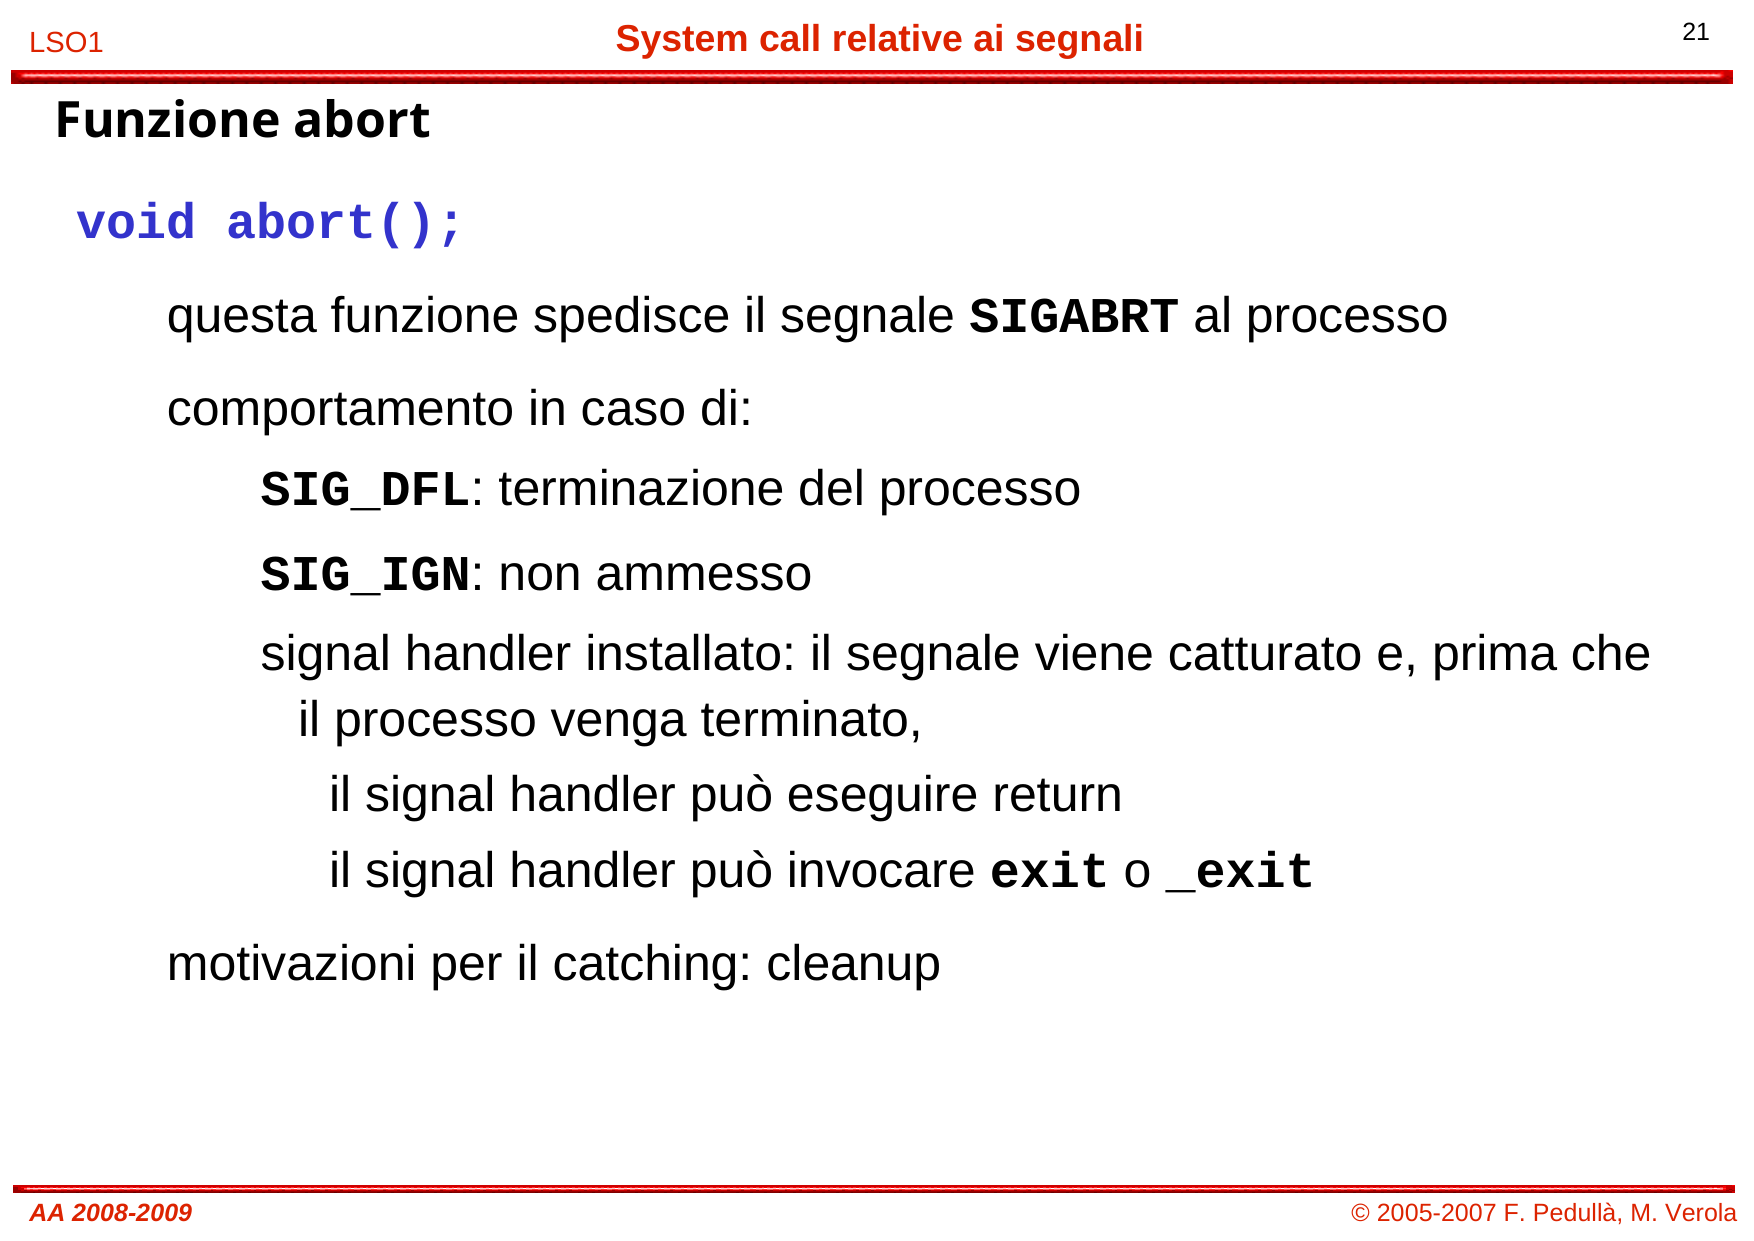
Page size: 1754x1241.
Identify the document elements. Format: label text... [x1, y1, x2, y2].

picture [13, 1185, 1735, 1193]
title Funzione abort [40, 72, 1714, 168]
picture [11, 70, 1733, 84]
list void abort(); questa funzione spedisce il segnale SIGABRT al processo comportamento in caso di: SIG_DFL: terminazione del processo SIG_IGN: non ammesso signal handler installato: il segnale viene catturato e, prima che il processo venga terminato, il signal handler può eseguire return il signal handler può invocare exit o _exit motivazioni per il catching: cleanup [58, 188, 1696, 1013]
